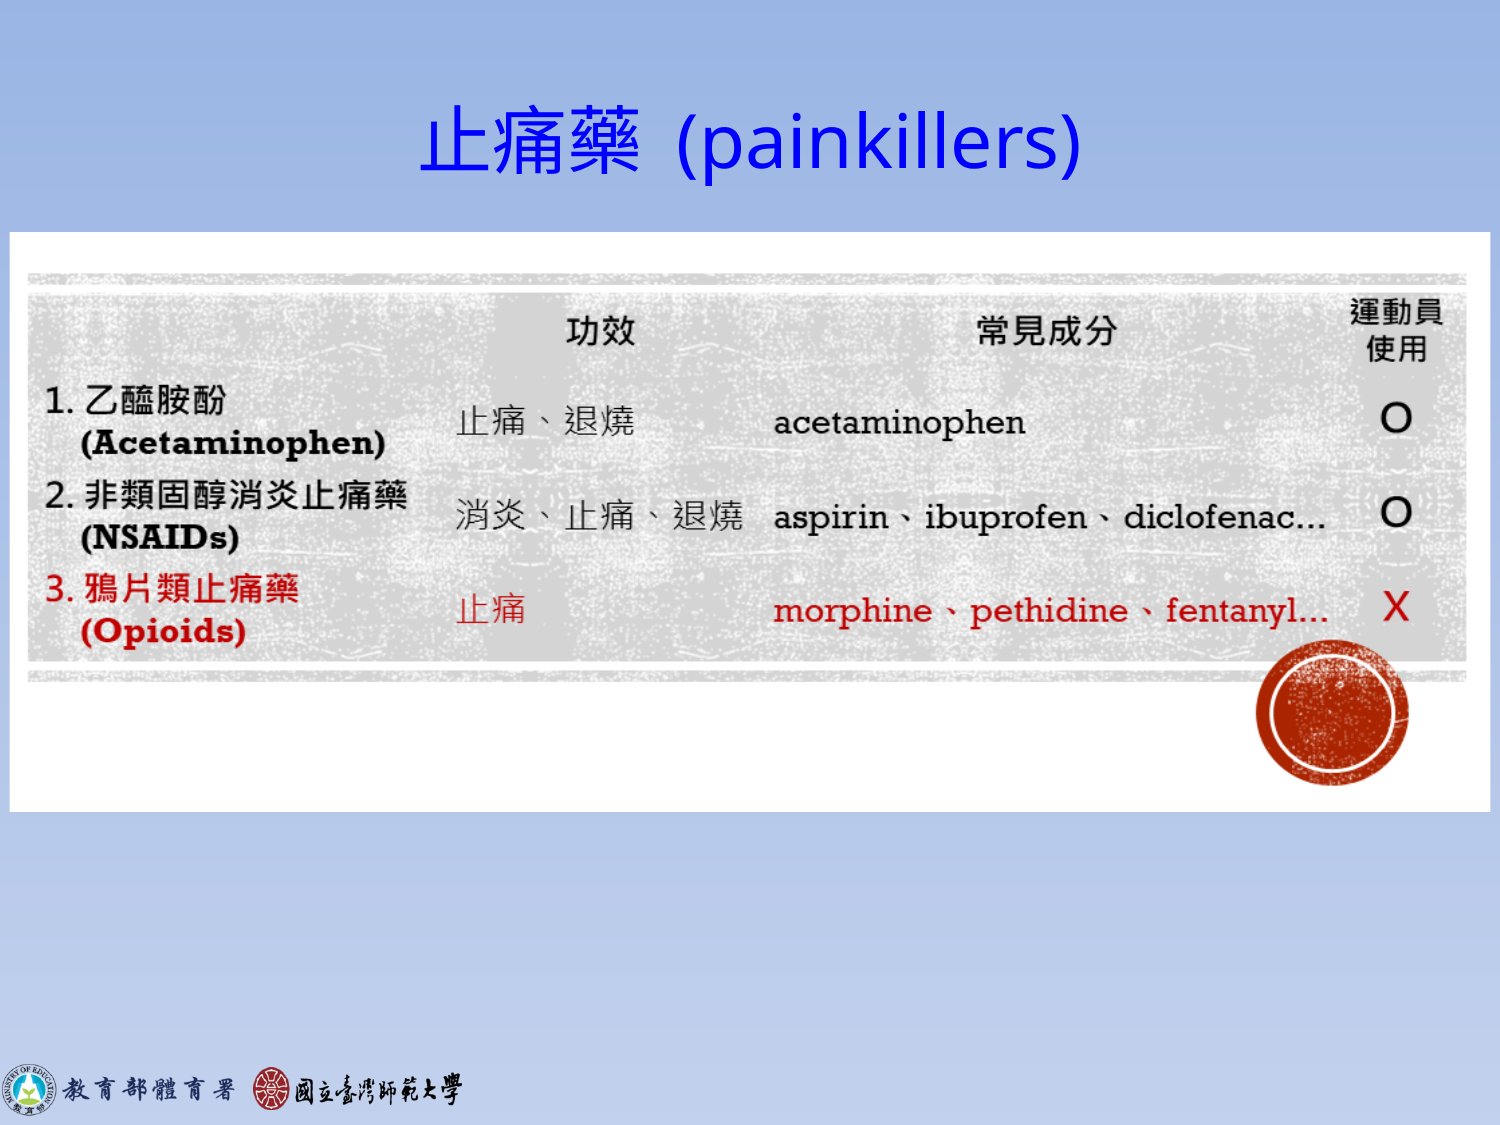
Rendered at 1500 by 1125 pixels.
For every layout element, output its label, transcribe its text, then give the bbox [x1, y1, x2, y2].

picture [9, 232, 1491, 812]
title 止痛藥 (painkillers) [75, 45, 1426, 232]
